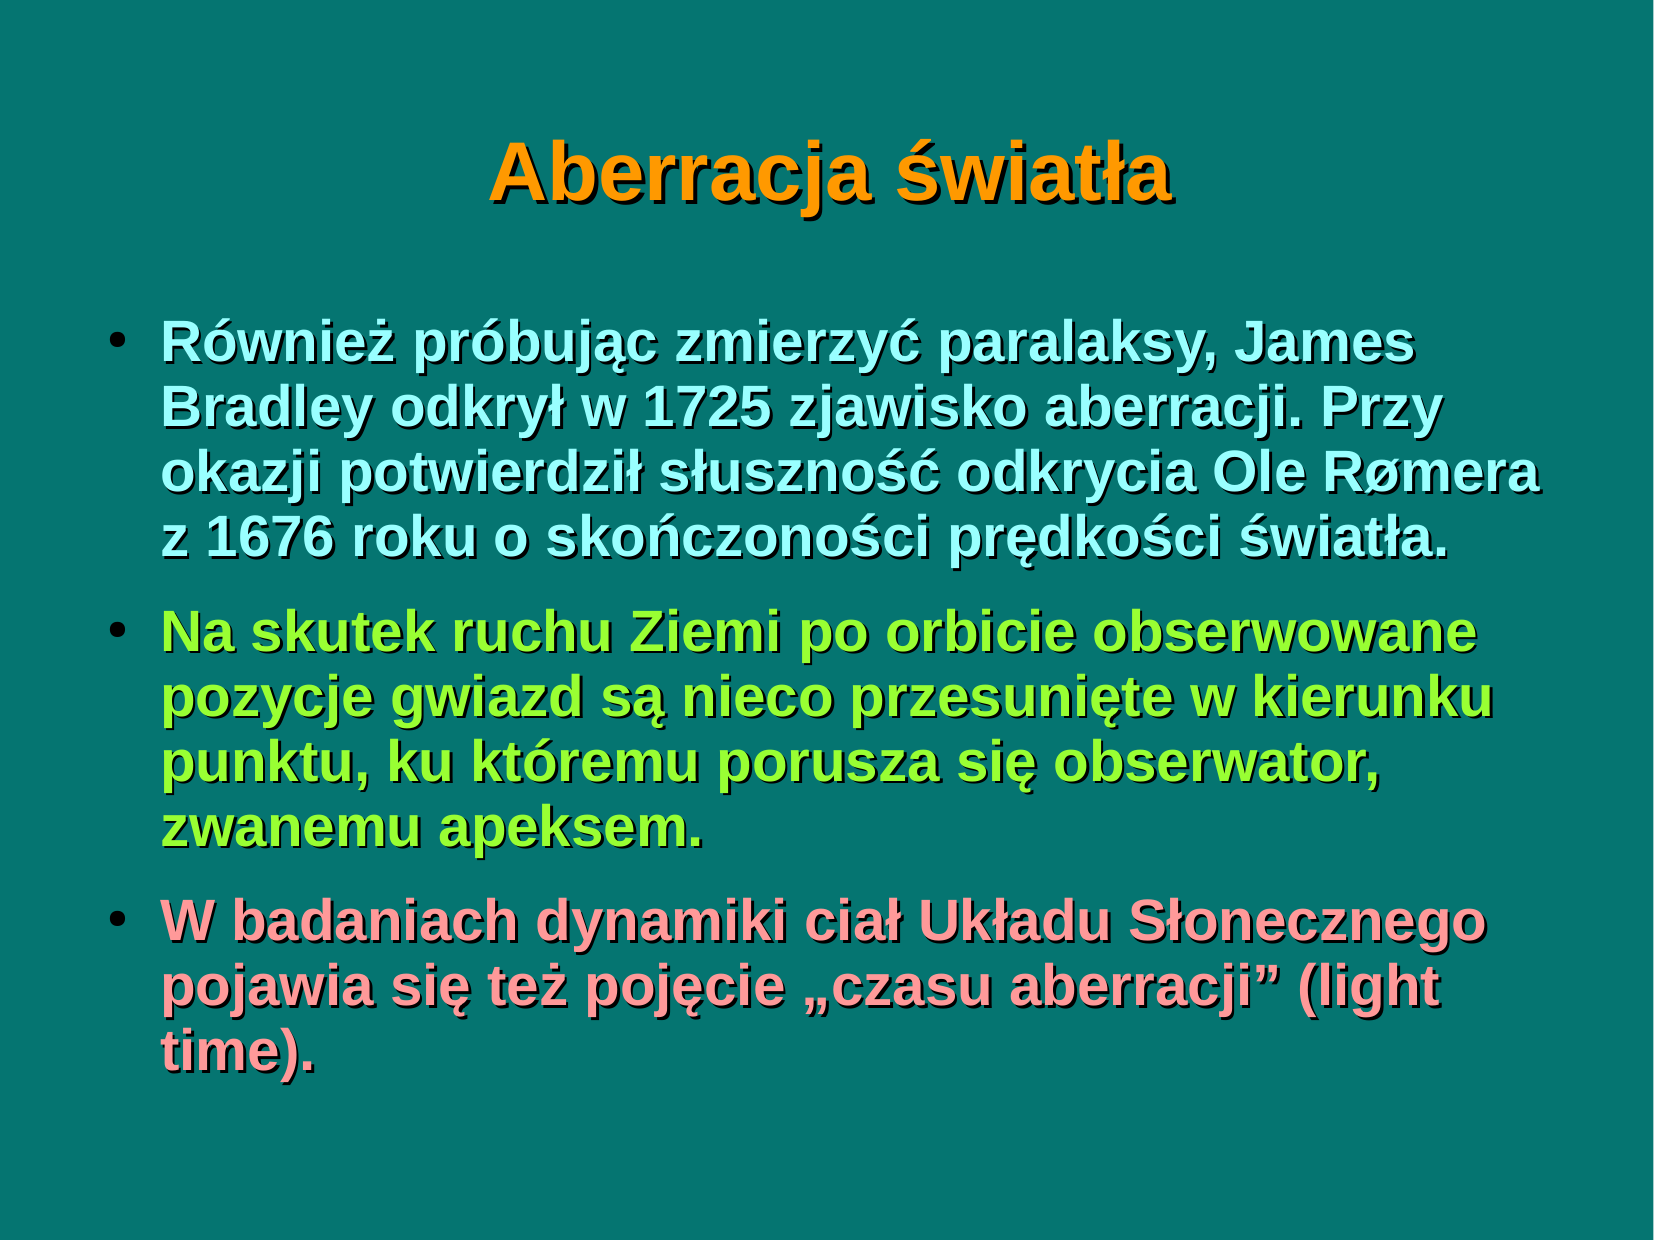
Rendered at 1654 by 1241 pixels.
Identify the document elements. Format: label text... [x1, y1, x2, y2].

title Aberracja światła [86, 101, 1575, 243]
list Również próbując zmierzyć paralaksy, James Bradley odkrył w 1725 zjawisko aberracji. Przy okazji potwierdził słuszność odkrycia Ole Rømera z 1676 roku o skończoności prędkości światła. Na skutek ruchu Ziemi po orbicie obserwowane pozycje gwiazd są nieco przesunięte w kierunku punktu, ku któremu porusza się obserwator, zwanemu apeksem. W badaniach dynamiki ciał Układu Słonecznego pojawia się też pojęcie „czasu aberracji” (light time). [89, 308, 1578, 1116]
